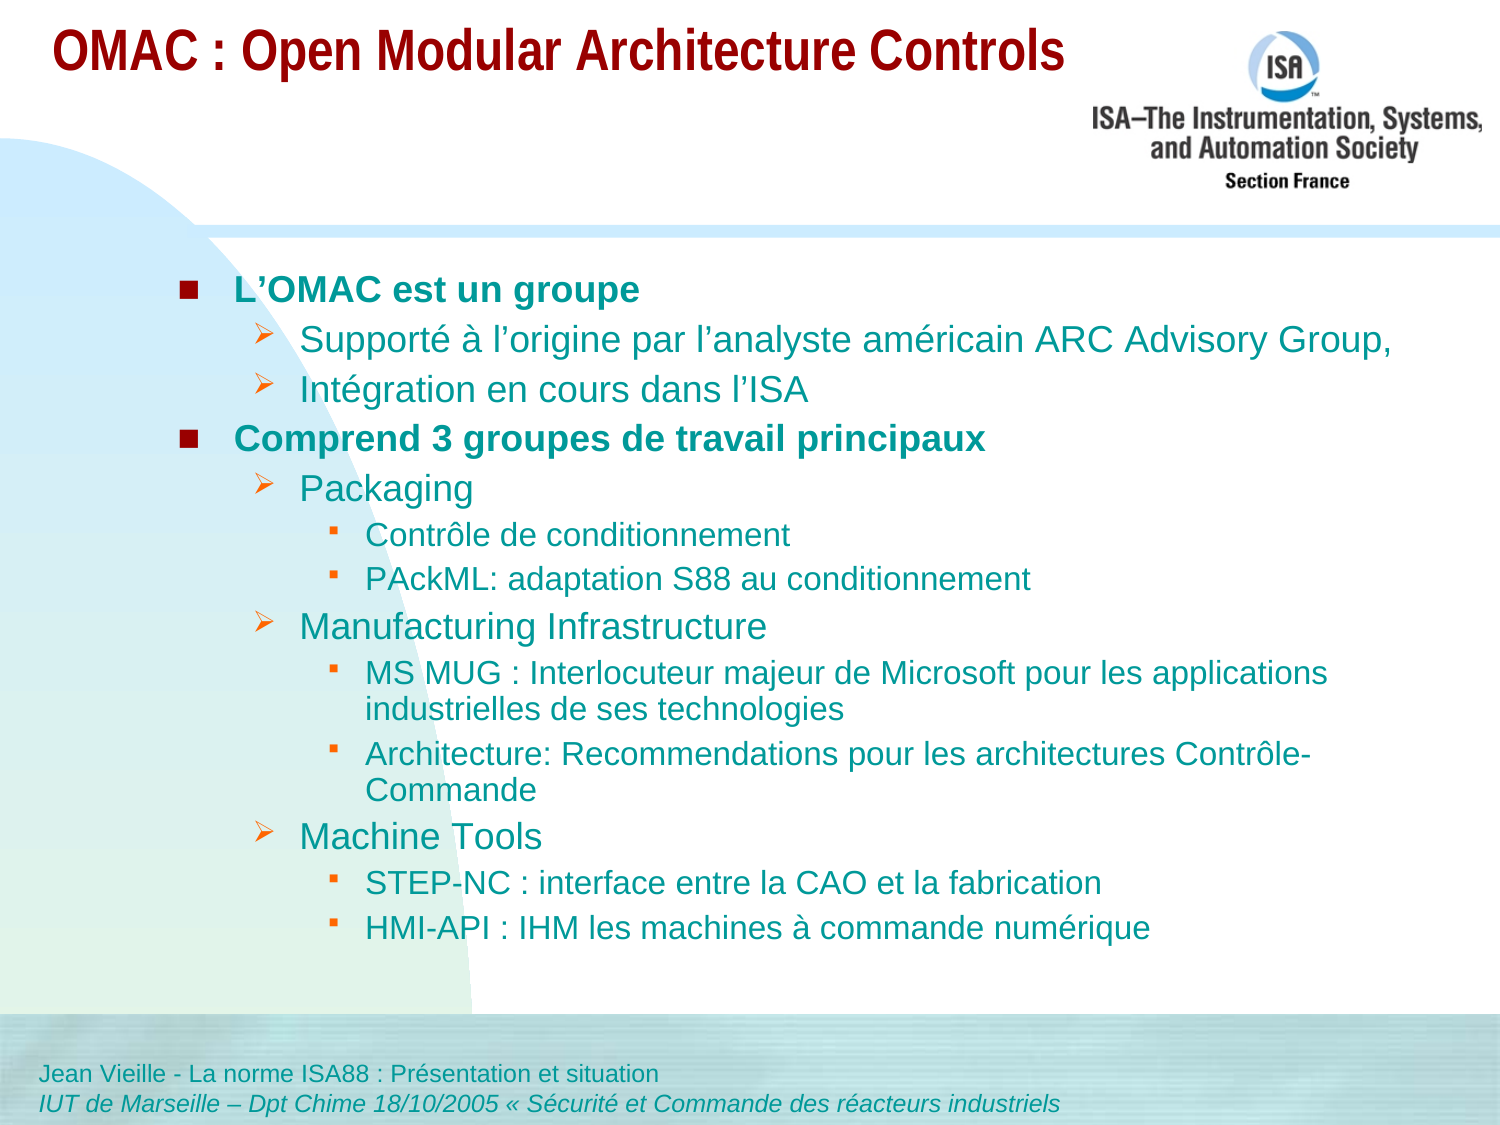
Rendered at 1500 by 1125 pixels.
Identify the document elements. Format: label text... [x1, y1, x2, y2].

picture [0, 1014, 1500, 1125]
picture [1092, 31, 1483, 194]
list L’OMAC est un groupe Supporté à l’origine par l’analyste américain ARC Advisory Group, Intégration en cours dans l’ISA Comprend 3 groupes de travail principaux Packaging Contrôle de conditionnement PAckML: adaptation S88 au conditionnement Manufacturing Infrastructure MS MUG : Interlocuteur majeur de Microsoft pour les applications industrielles de ses technologies Architecture: Recommendations pour les architectures Contrôle-Commande Machine Tools STEP-NC : interface entre la CAO et la fabrication HMI-API : IHM les machines à commande numérique [162, 262, 1453, 1004]
title OMAC : Open Modular Architecture Controls [37, 12, 1088, 201]
